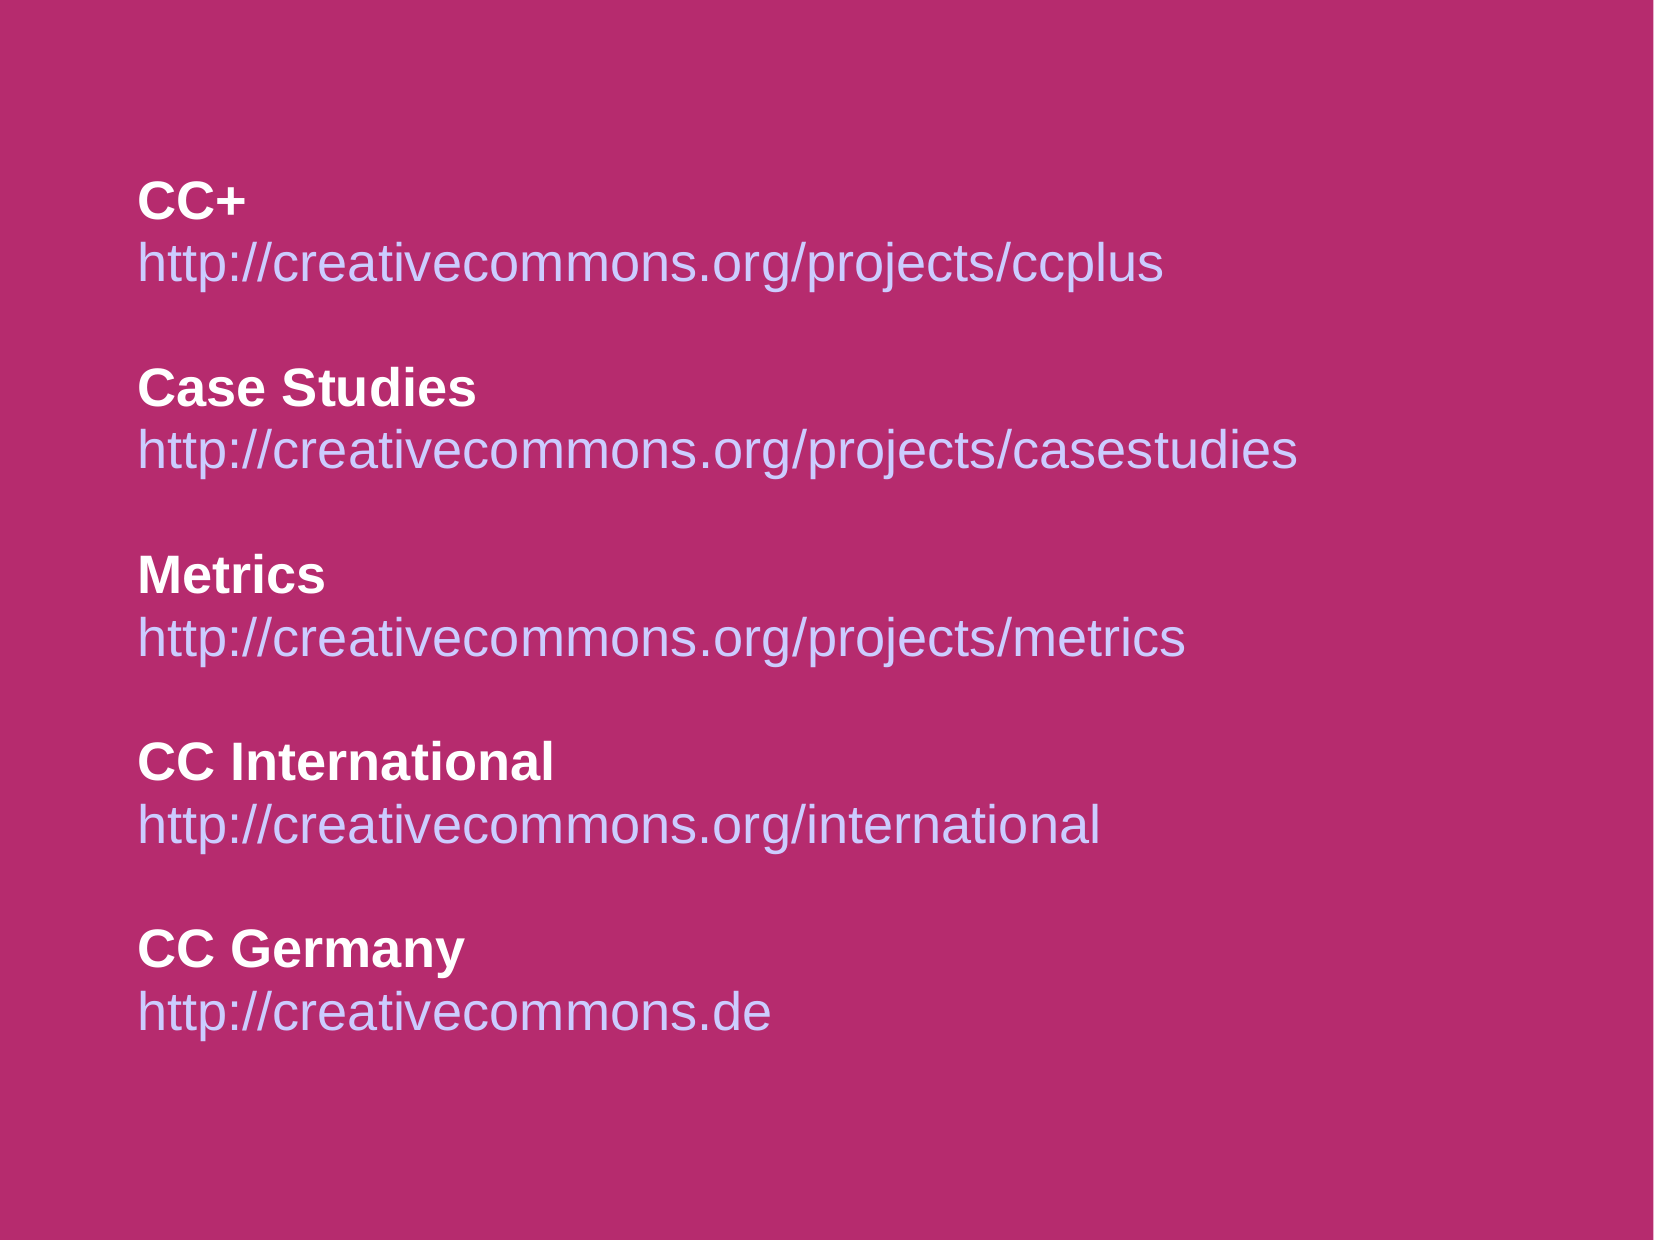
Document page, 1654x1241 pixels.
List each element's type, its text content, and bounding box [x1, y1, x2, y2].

text_box CC+ http://creativecommons.org/projects/ccplus Case Studies http://creativecommons.org/projects/casestudies Metrics http://creativecommons.org/projects/metrics CC International http://creativecommons.org/international CC Germany http://creativecommons.de [137, 225, 1497, 1050]
